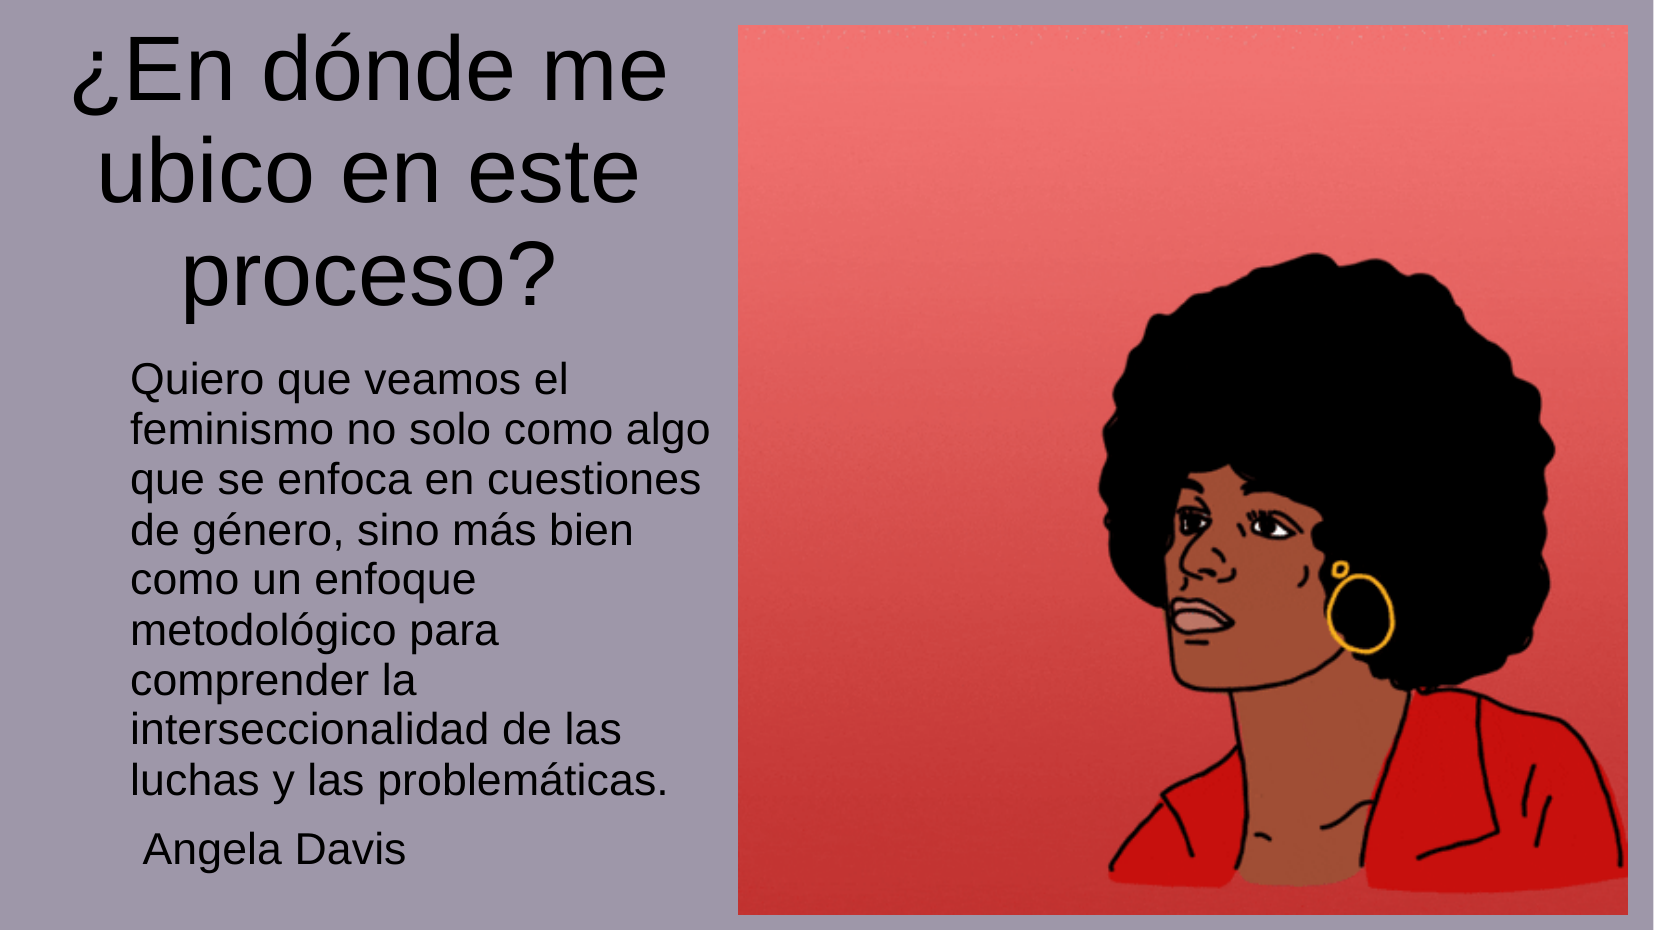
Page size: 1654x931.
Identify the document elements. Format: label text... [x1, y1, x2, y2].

title ¿En dónde me ubico en este proceso? [59, 17, 680, 325]
picture [738, 25, 1628, 915]
list Quiero que veamos el feminismo no solo como algo que se enfoca en cuestiones de género, sino más bien como un enfoque metodológico para comprender la interseccionalidad de las luchas y las problemáticas. Angela Davis [82, 354, 715, 886]
